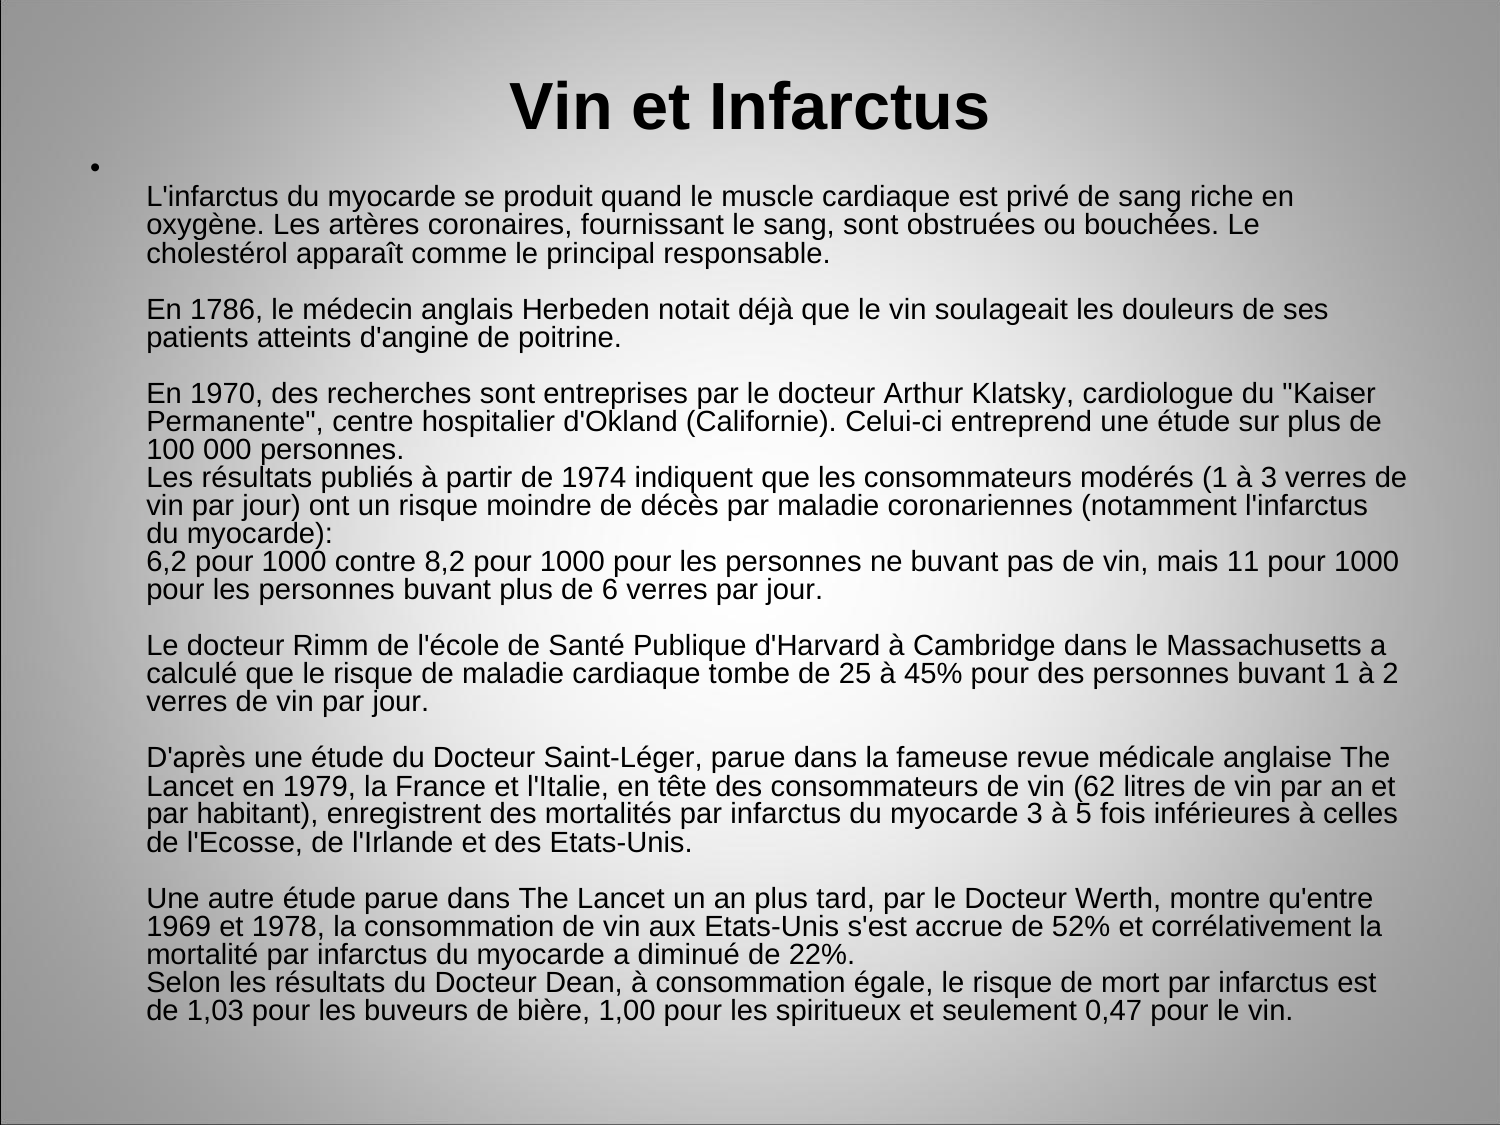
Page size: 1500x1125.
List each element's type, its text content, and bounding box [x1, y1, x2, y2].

title Vin et Infarctus [75, 45, 1426, 148]
list L'infarctus du myocarde se produit quand le muscle cardiaque est privé de sang riche en oxygène. Les artères coronaires, fournissant le sang, sont obstruées ou bouchées. Le cholestérol apparaît comme le principal responsable. En 1786, le médecin anglais Herbeden notait déjà que le vin soulageait les douleurs de ses patients atteints d'angine de poitrine. En 1970, des recherches sont entreprises par le docteur Arthur Klatsky, cardiologue du "Kaiser Permanente", centre hospitalier d'Okland (Californie). Celui-ci entreprend une étude sur plus de 100 000 personnes. Les résultats publiés à partir de 1974 indiquent que les consommateurs modérés (1 à 3 verres de vin par jour) ont un risque moindre de décès par maladie coronariennes (notamment l'infarctus du myocarde): 6,2 pour 1000 contre 8,2 pour 1000 pour les personnes ne buvant pas de vin, mais 11 pour 1000 pour les personnes buvant plus de 6 verres par jour. Le docteur Rimm de l'école de Santé Publique d'Harvard à Cambridge dans le Massachusetts a calculé que le risque de maladie cardiaque tombe de 25 à 45% pour des personnes buvant 1 à 2 verres de vin par jour. D'après une étude du Docteur Saint-Léger, parue dans la fameuse revue médicale anglaise The Lancet en 1979, la France et l'Italie, en tête des consommateurs de vin (62 litres de vin par an et par habitant), enregistrent des mortalités par infarctus du myocarde 3 à 5 fois inférieures à celles de l'Ecosse, de l'Irlande et des Etats-Unis. Une autre étude parue dans The Lancet un an plus tard, par le Docteur Werth, montre qu'entre 1969 et 1978, la consommation de vin aux Etats-Unis s'est accrue de 52% et corrélativement la mortalité par infarctus du myocarde a diminué de 22%. Selon les résultats du Docteur Dean, à consommation égale, le risque de mort par infarctus est de 1,03 pour les buveurs de bière, 1,00 pour les spiritueux et seulement 0,47 pour le vin. [75, 148, 1426, 1125]
picture [0, 0, 1500, 1125]
